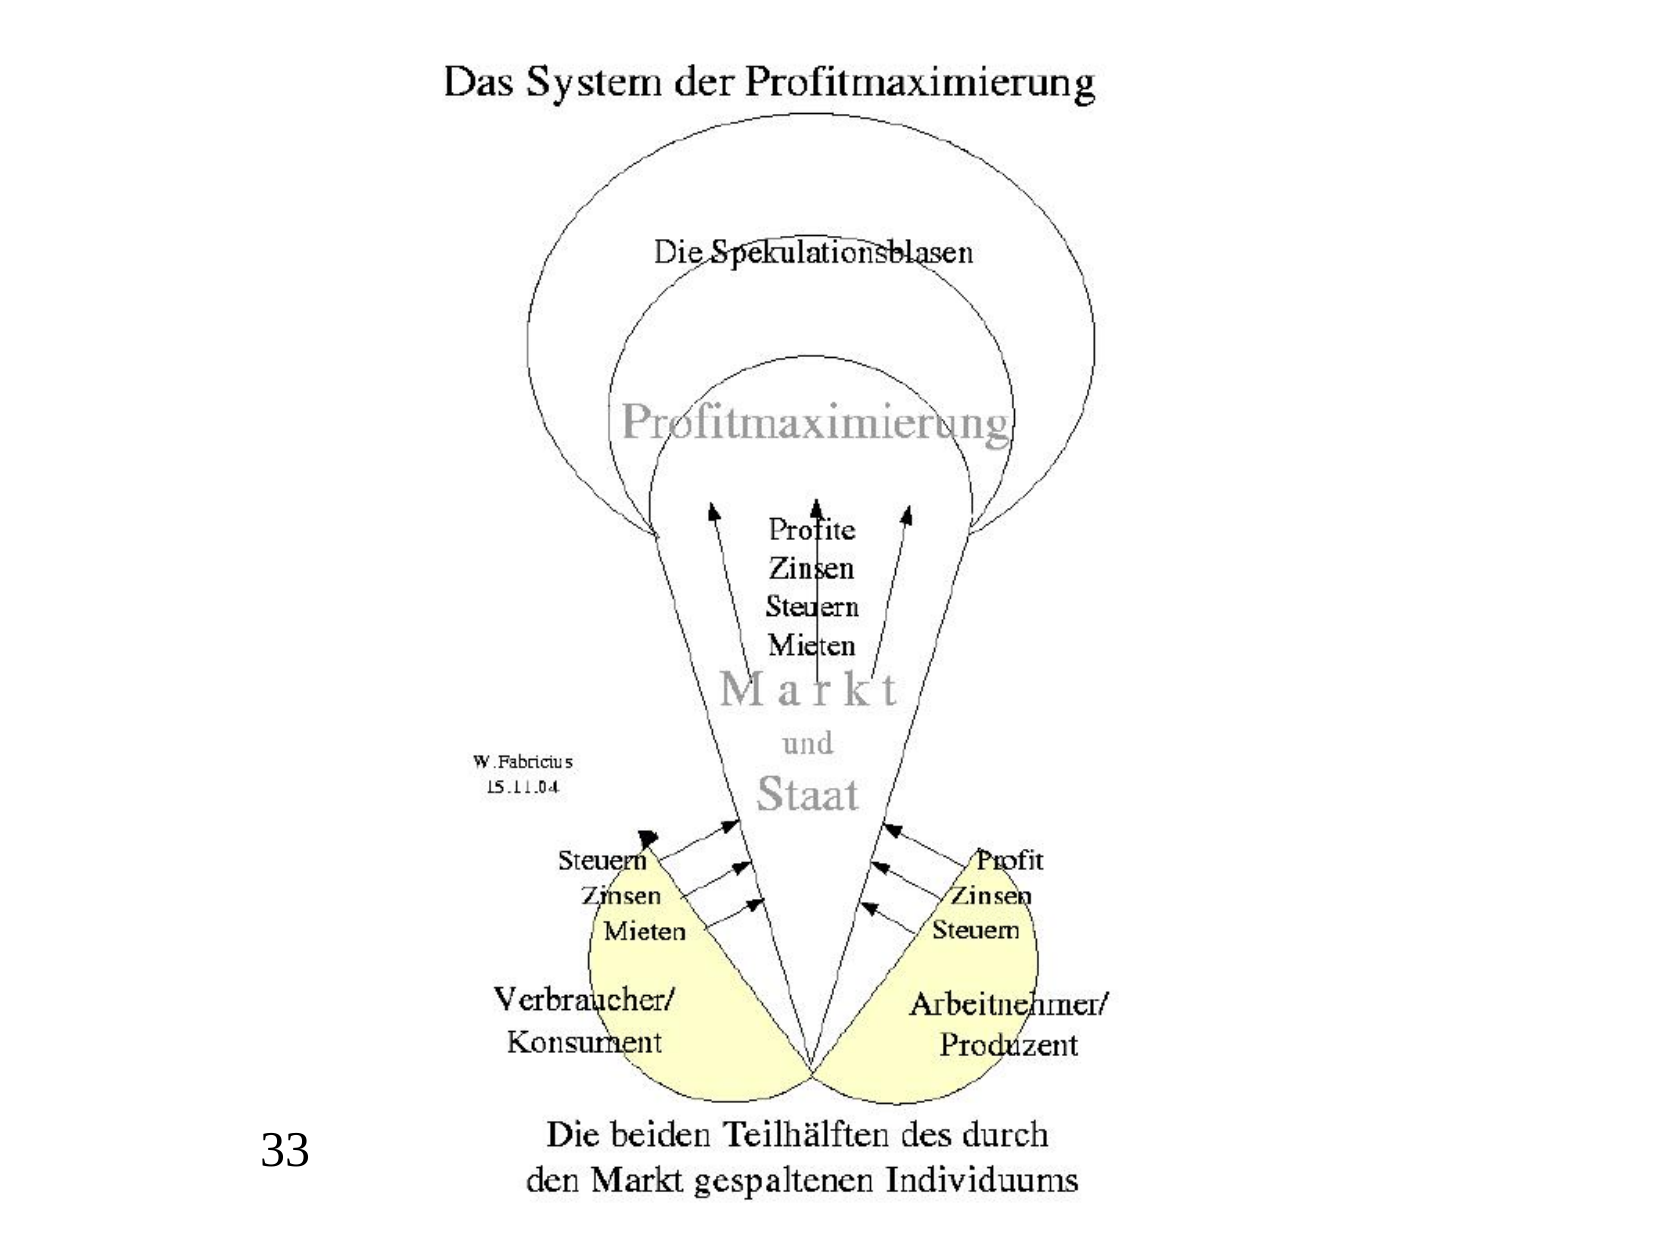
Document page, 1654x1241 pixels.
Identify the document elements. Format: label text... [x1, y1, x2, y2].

text_box <Nummer> [260, 1116, 471, 1177]
picture [380, 27, 1230, 1228]
